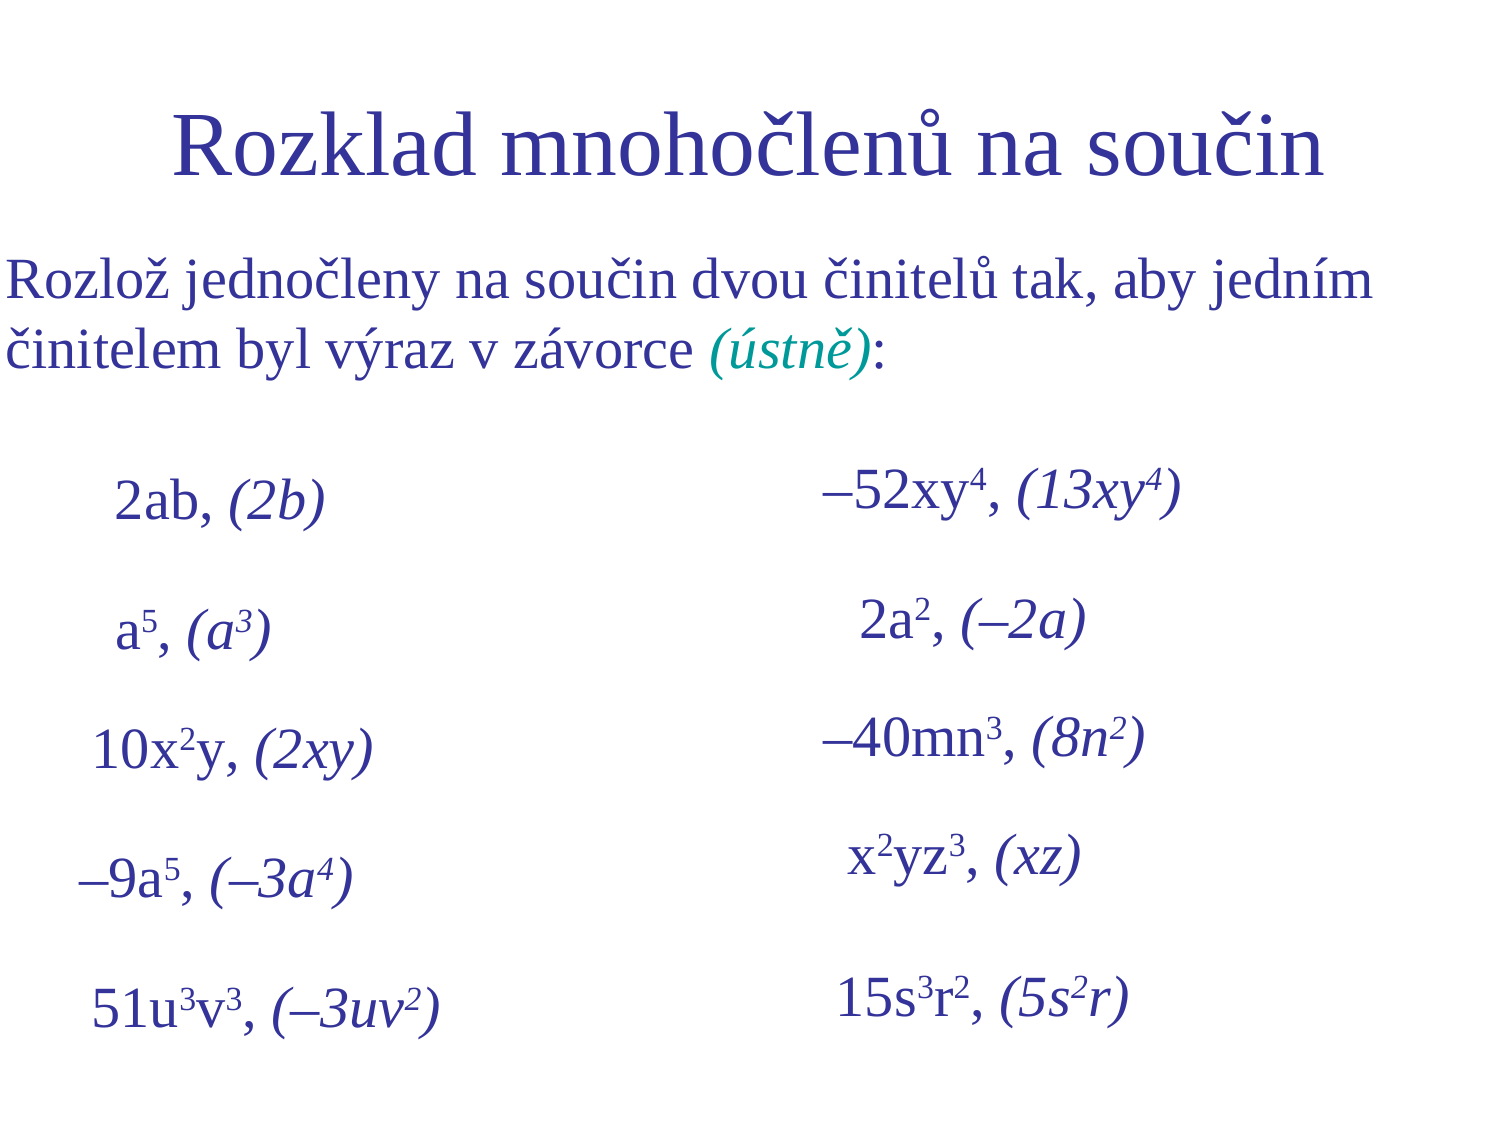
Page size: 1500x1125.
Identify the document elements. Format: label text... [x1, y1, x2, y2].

text_box 2ab, (2b) [100, 453, 361, 540]
text_box 10x2y, (2xy) [76, 701, 443, 788]
text_box 51u3v3, (–3uv2) [76, 961, 514, 1047]
text_box –52xy4, (13xy4) [809, 442, 1388, 528]
text_box Rozlož jednočleny na součin dvou činitelů tak, aby jedním činitelem byl výraz v závorce (ústně): [0, 232, 1459, 388]
text_box a5, (a3) [100, 583, 337, 670]
text_box –9a5, (–3a4) [64, 831, 420, 918]
text_box Rozklad mnohočlenů na součin [75, 45, 1426, 232]
text_box x2yz3, (xz) [832, 808, 1282, 894]
text_box 15s3r2, (5s2r) [821, 949, 1329, 1036]
text_box 2a2, (–2a) [844, 572, 1211, 658]
text_box –40mn3, (8n2) [808, 690, 1353, 776]
